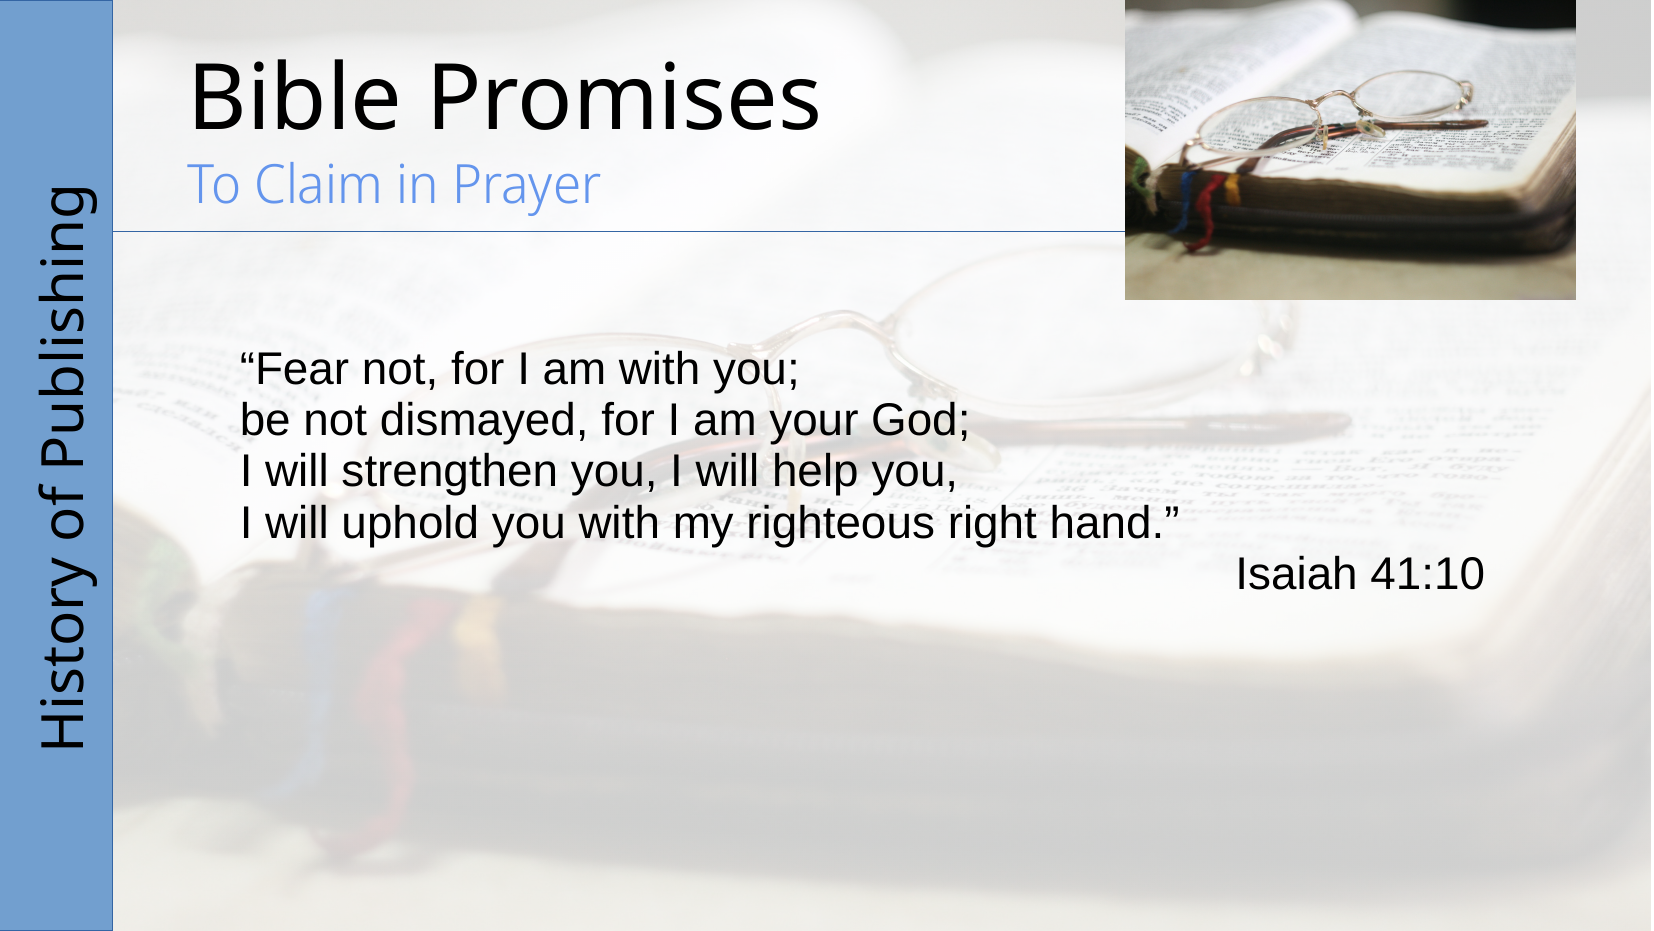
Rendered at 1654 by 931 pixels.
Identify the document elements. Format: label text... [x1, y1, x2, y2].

picture [113, 0, 1651, 931]
text_box History of Publishing [13, 37, 105, 901]
text_box [0, 0, 113, 931]
text_box “Fear not, for I am with you; be not dismayed, for I am your God; I will strengthen you, I will help you, I will uphold you with my righteous right hand.” Isaiah 41:10 [225, 335, 1501, 607]
title Bible Promises [187, 33, 1125, 125]
title To Claim in Prayer [187, 125, 1125, 231]
title To Claim in Prayer [187, 232, 1125, 239]
